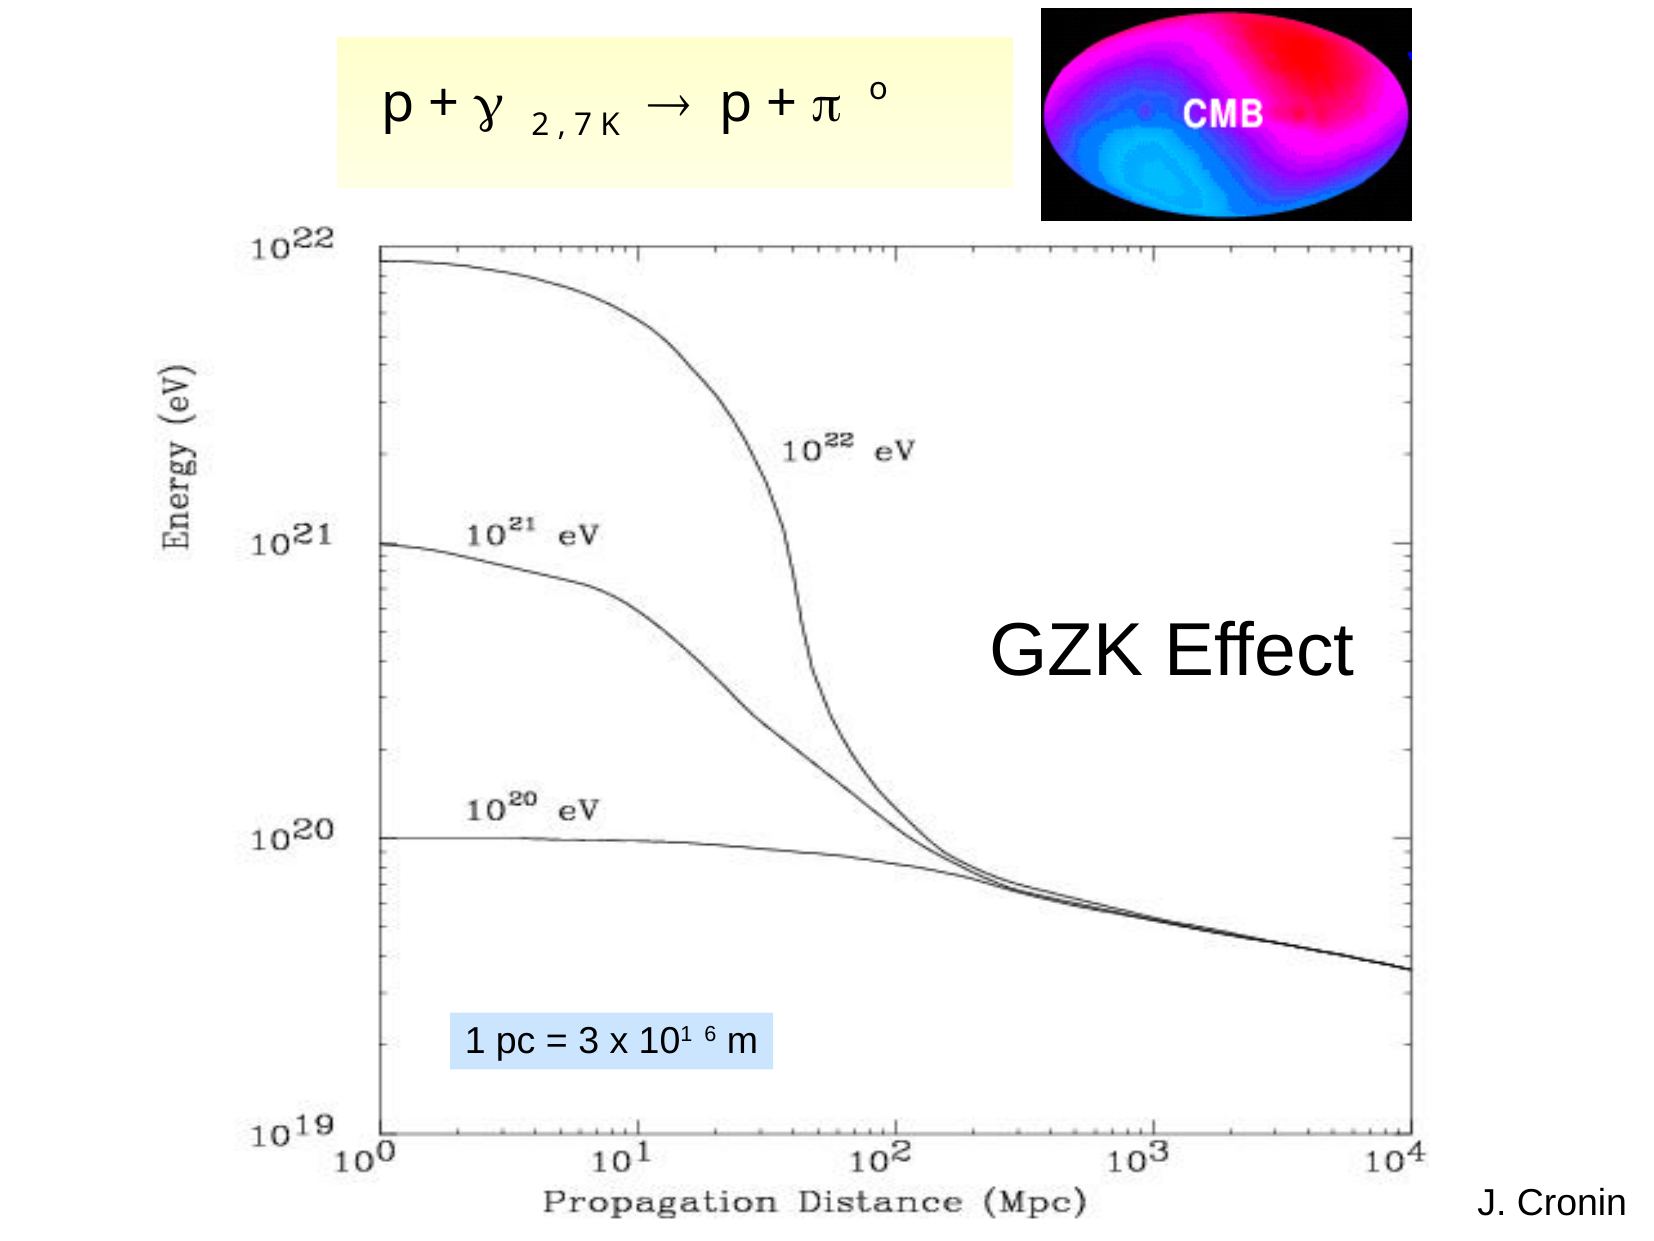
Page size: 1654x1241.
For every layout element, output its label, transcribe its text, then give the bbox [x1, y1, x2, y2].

text_box J. Cronin [1462, 1174, 1642, 1232]
text_box [337, 37, 1013, 60]
text_box GZK Effect [975, 600, 1370, 699]
text_box p +  2 , 7 K  p +  o [291, 60, 1040, 152]
text_box [337, 152, 1013, 188]
picture [153, 225, 1429, 1223]
picture [1041, 8, 1412, 221]
text_box 1 pc = 3 x 101 6 m [450, 1012, 774, 1070]
